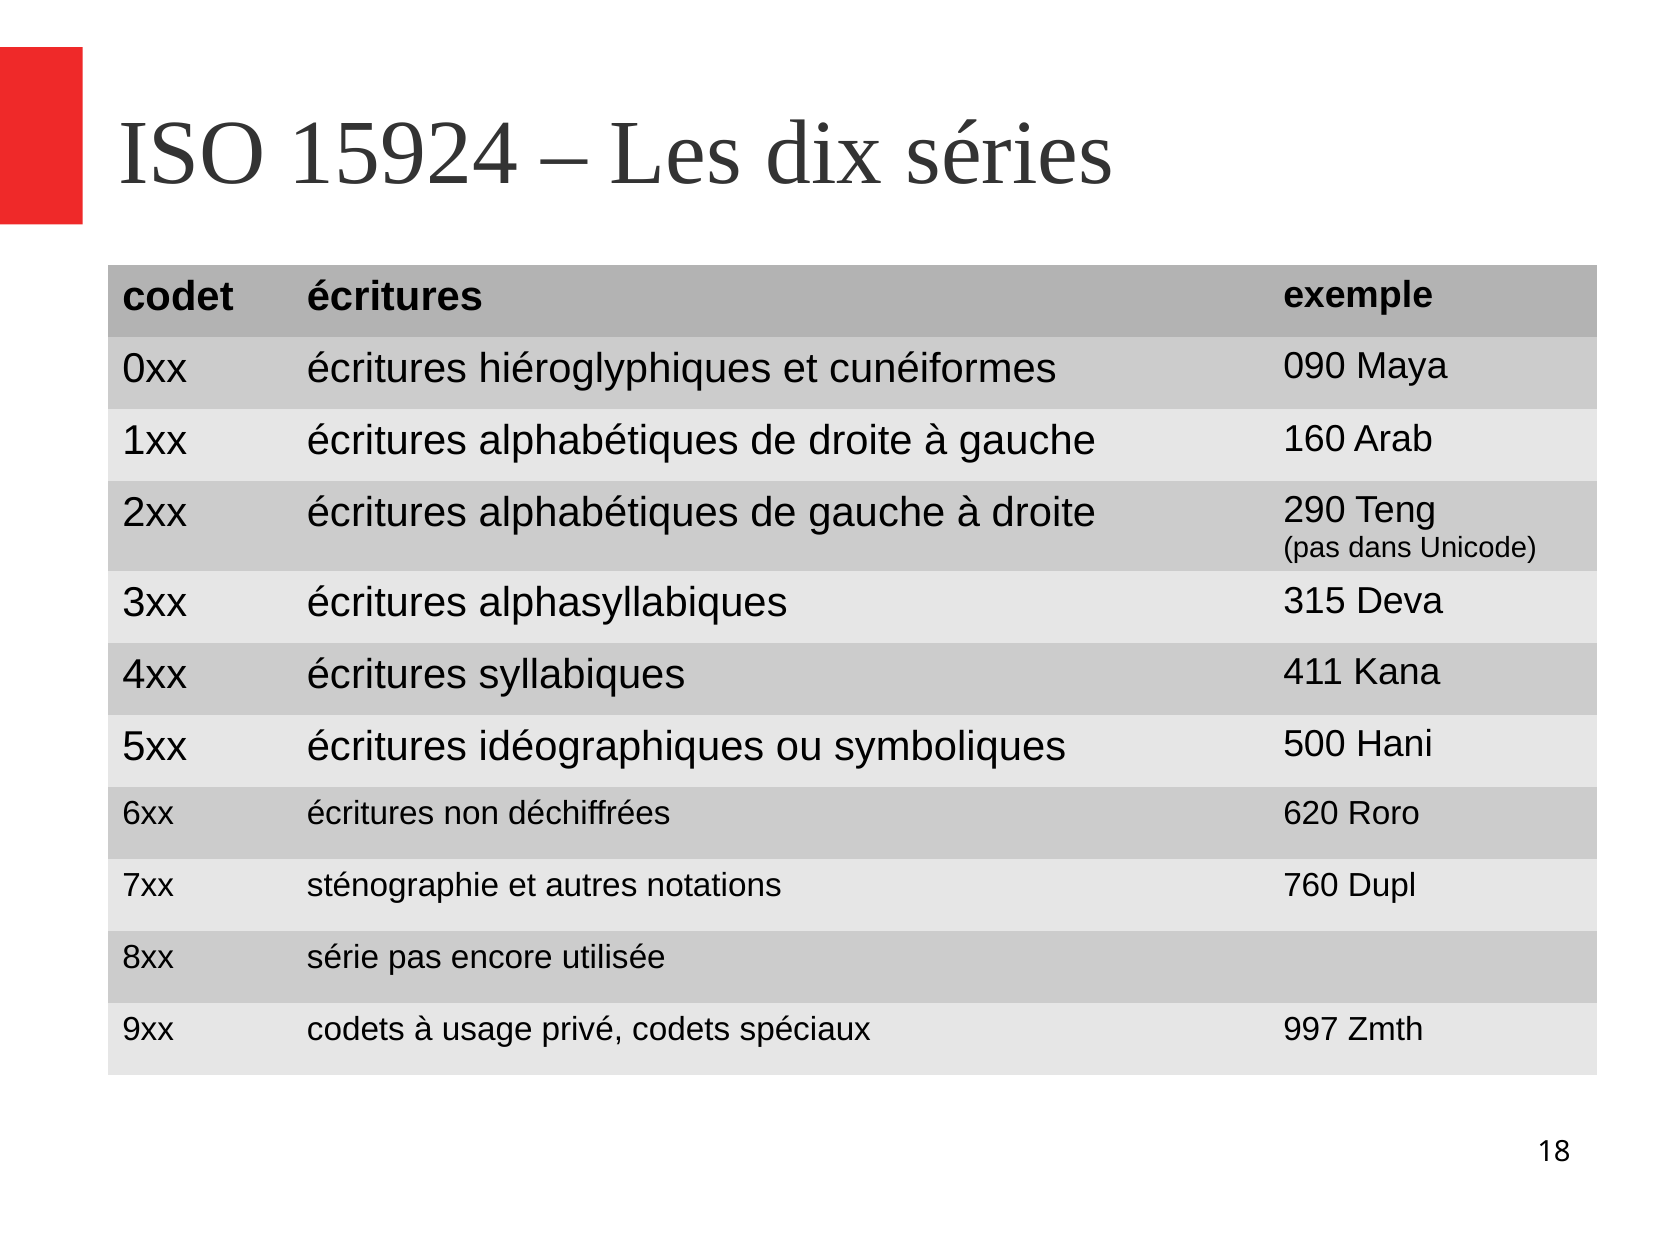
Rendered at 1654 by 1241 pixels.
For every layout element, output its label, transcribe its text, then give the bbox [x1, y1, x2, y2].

table_cell série pas encore utilisée [292, 931, 1269, 1003]
table_header codet [108, 265, 292, 337]
table_cell écritures non déchiffrées [292, 787, 1269, 859]
table_cell 0xx [108, 337, 292, 409]
table_cell 997 Zmth [1269, 1003, 1597, 1075]
table_header exemple [1269, 265, 1597, 337]
table_cell 8xx [108, 931, 292, 1003]
table_cell 7xx [108, 859, 292, 931]
table_cell codets à usage privé, codets spéciaux [292, 1003, 1269, 1075]
table_cell sténographie et autres notations [292, 859, 1269, 931]
table_cell 760 Dupl [1269, 859, 1597, 931]
table_cell 290 Teng (pas dans Unicode) [1269, 481, 1597, 571]
table_cell 1xx [108, 409, 292, 481]
table_cell écritures alphasyllabiques [292, 571, 1269, 643]
table_cell 9xx [108, 1003, 292, 1075]
table_cell 2xx [108, 481, 292, 571]
title ISO 15924 – Les dix séries [118, 49, 1571, 257]
table_cell 411 Kana [1269, 643, 1597, 715]
table_cell [1269, 931, 1597, 1003]
table_cell 6xx [108, 787, 292, 859]
table_cell écritures syllabiques [292, 643, 1269, 715]
table_header écritures [292, 265, 1269, 337]
table_cell 5xx [108, 715, 292, 787]
table_cell 4xx [108, 643, 292, 715]
table_cell 500 Hani [1269, 715, 1597, 787]
table_cell 315 Deva [1269, 571, 1597, 643]
table_cell 3xx [108, 571, 292, 643]
table_cell 160 Arab [1269, 409, 1597, 481]
table_cell 620 Roro [1269, 787, 1597, 859]
table_cell écritures hiéroglyphiques et cunéiformes [292, 337, 1269, 409]
table_cell écritures alphabétiques de gauche à droite [292, 481, 1269, 571]
table_cell écritures idéographiques ou symboliques [292, 715, 1269, 787]
table_cell écritures alphabétiques de droite à gauche [292, 409, 1269, 481]
table_cell 090 Maya [1269, 337, 1597, 409]
